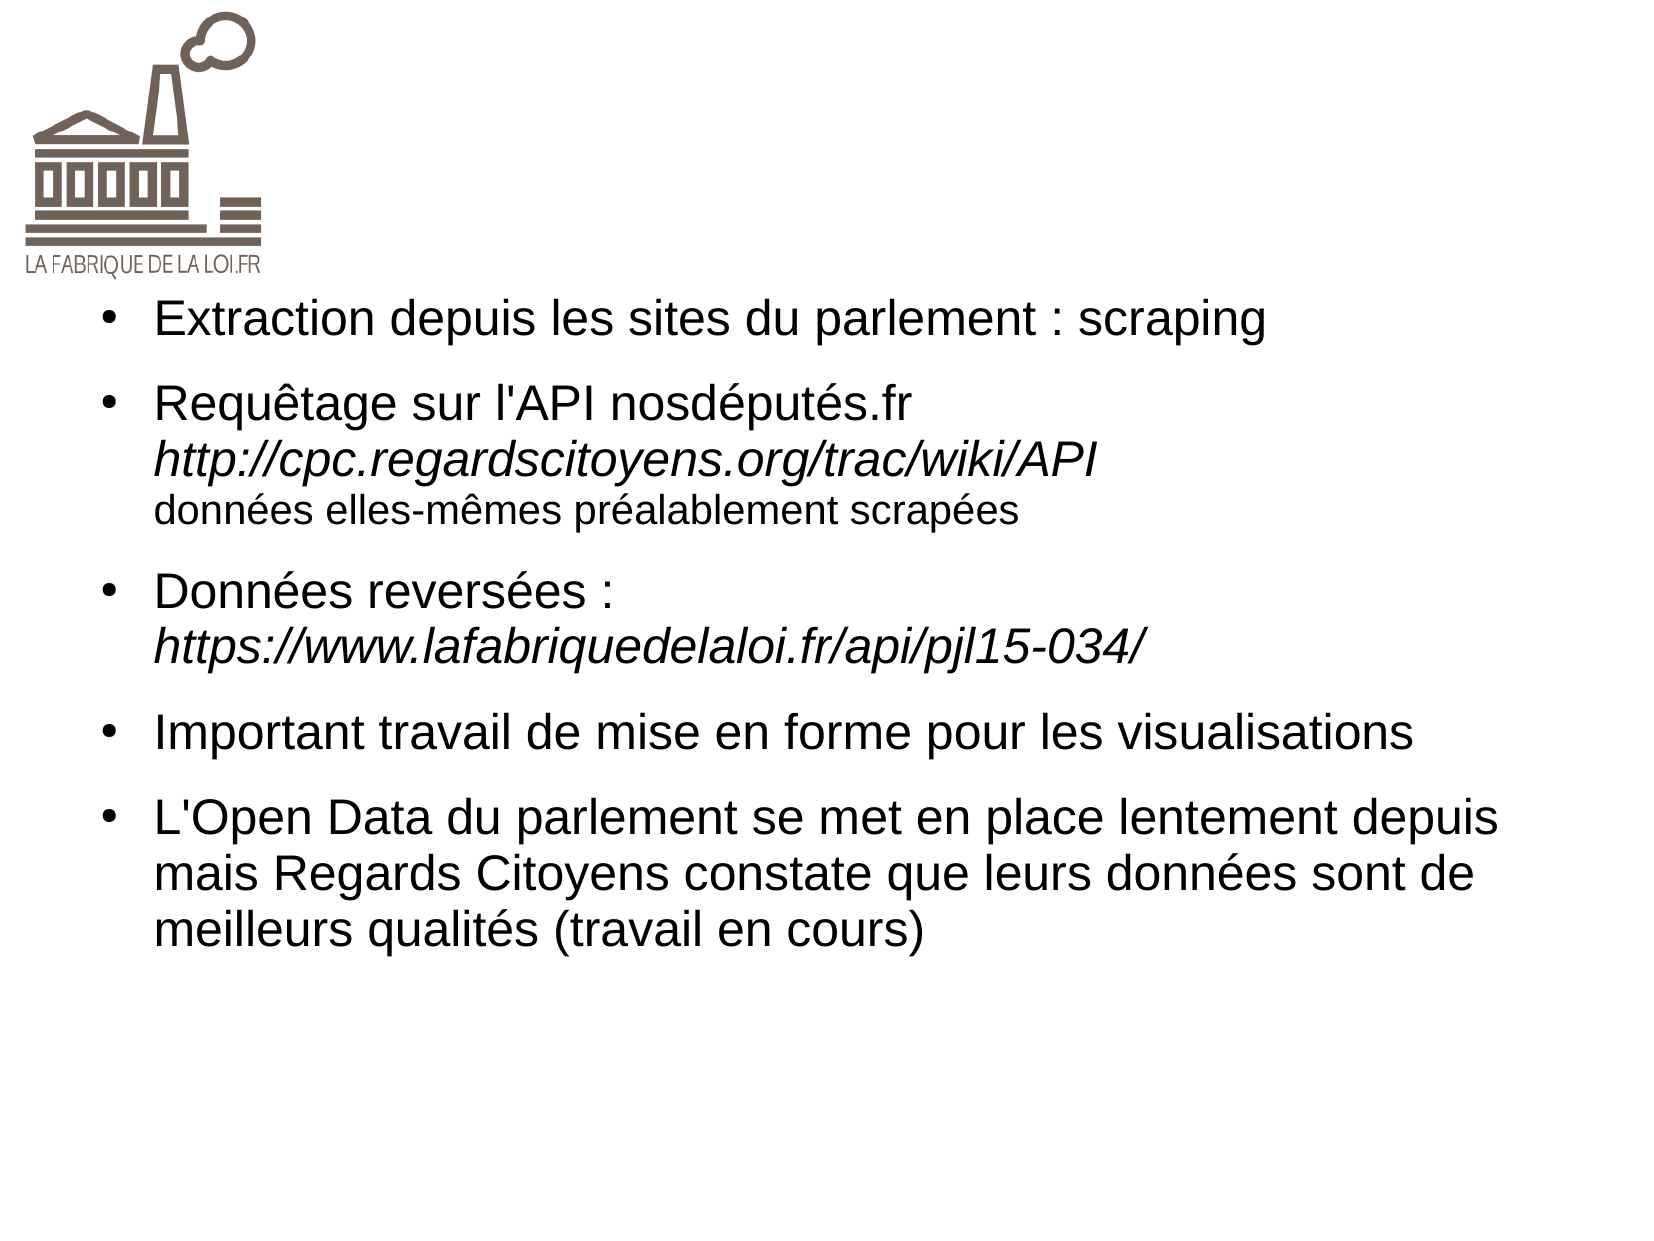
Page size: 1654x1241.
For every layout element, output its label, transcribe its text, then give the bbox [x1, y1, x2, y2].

list Extraction depuis les sites du parlement : scraping Requêtage sur l'API nosdéputés.fr http://cpc.regardscitoyens.org/trac/wiki/API données elles-mêmes préalablement scrapées Données reversées : https://www.lafabriquedelaloi.fr/api/pjl15-034/ Important travail de mise en forme pour les visualisations L'Open Data du parlement se met en place lentement depuis mais Regards Citoyens constate que leurs données sont de meilleurs qualités (travail en cours) [82, 290, 1571, 1109]
picture [0, 0, 284, 284]
